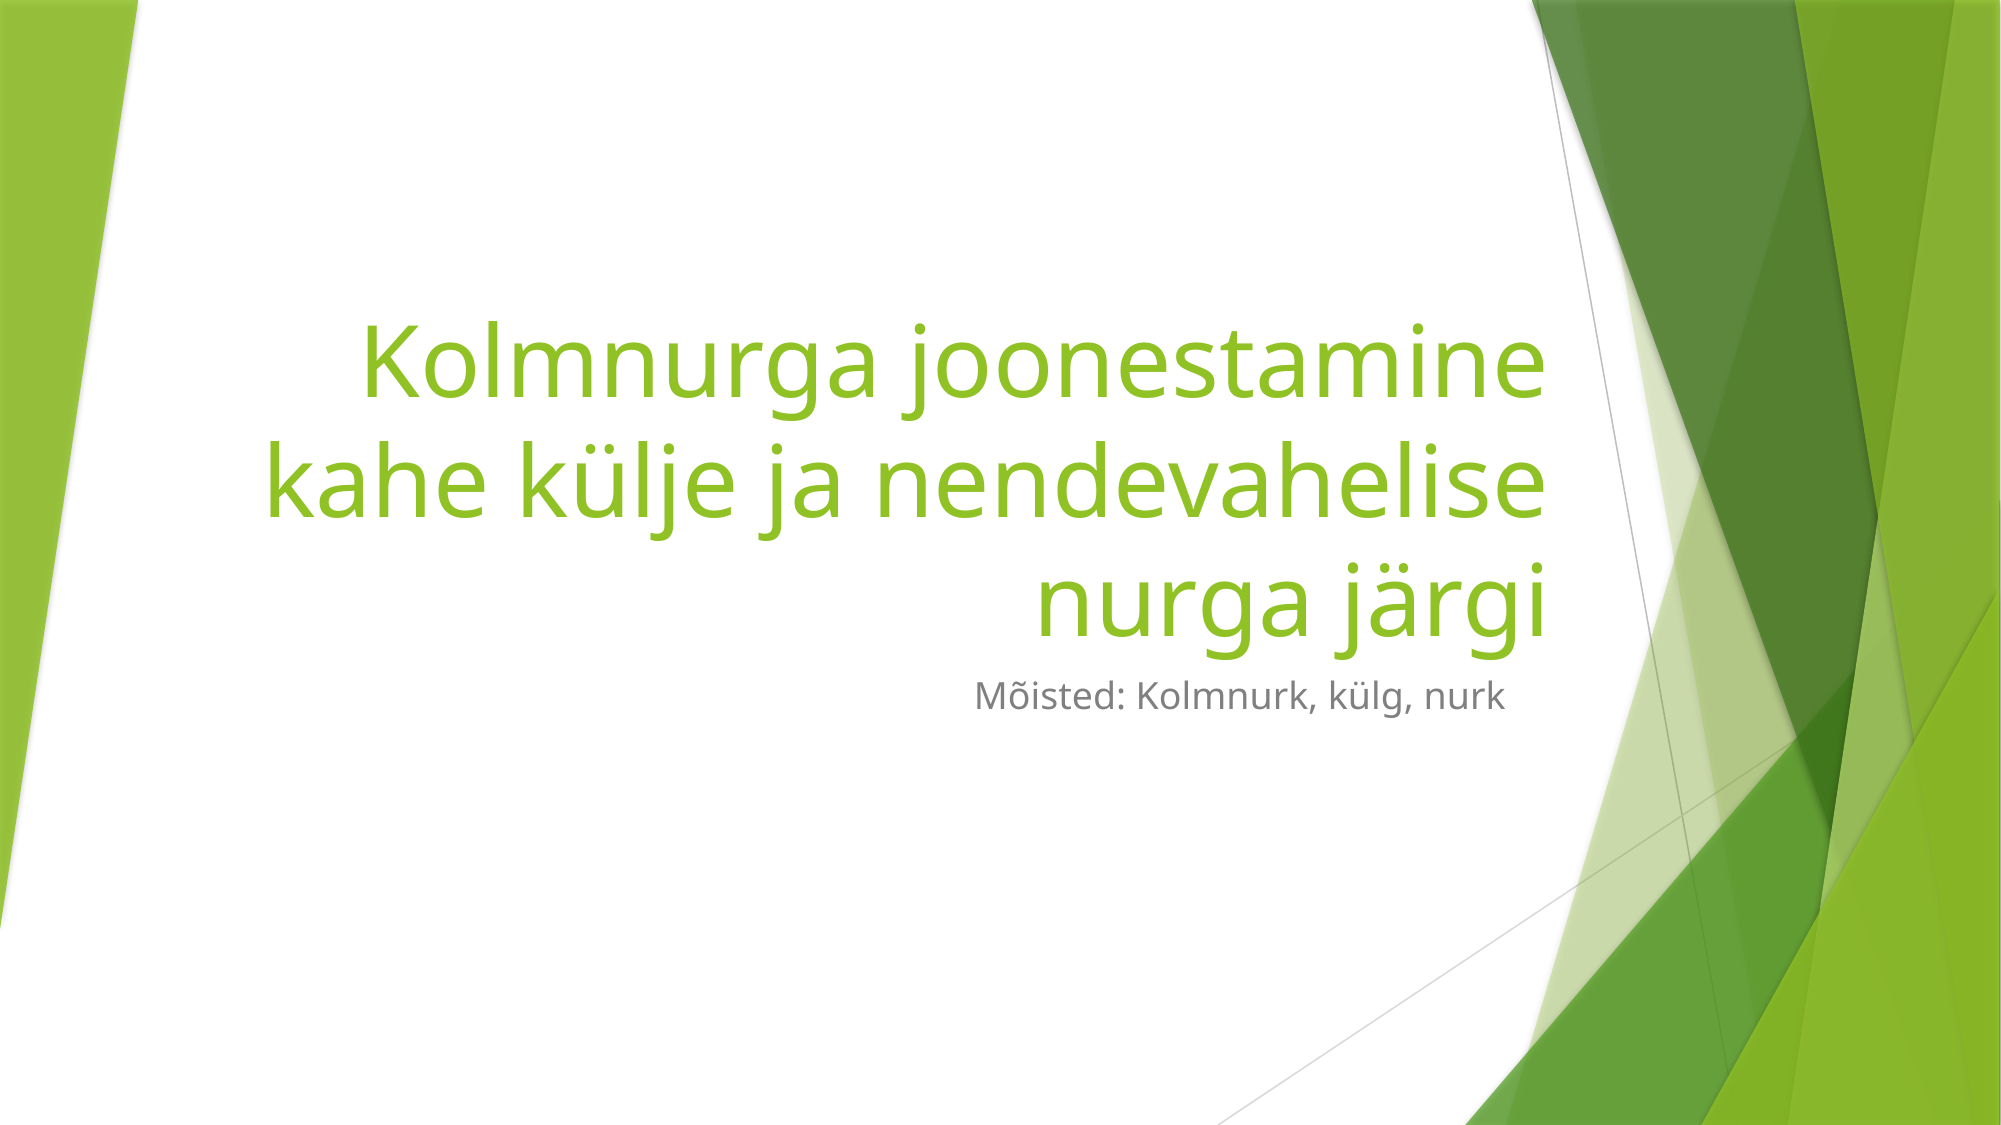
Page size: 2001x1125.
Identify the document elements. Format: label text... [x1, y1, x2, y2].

subtitle Mõisted: Kolmnurk, külg, nurk [247, 664, 1522, 845]
title Kolmnurga joonestamine kahe külje ja nendevahelise nurga järgi [247, 394, 1565, 665]
